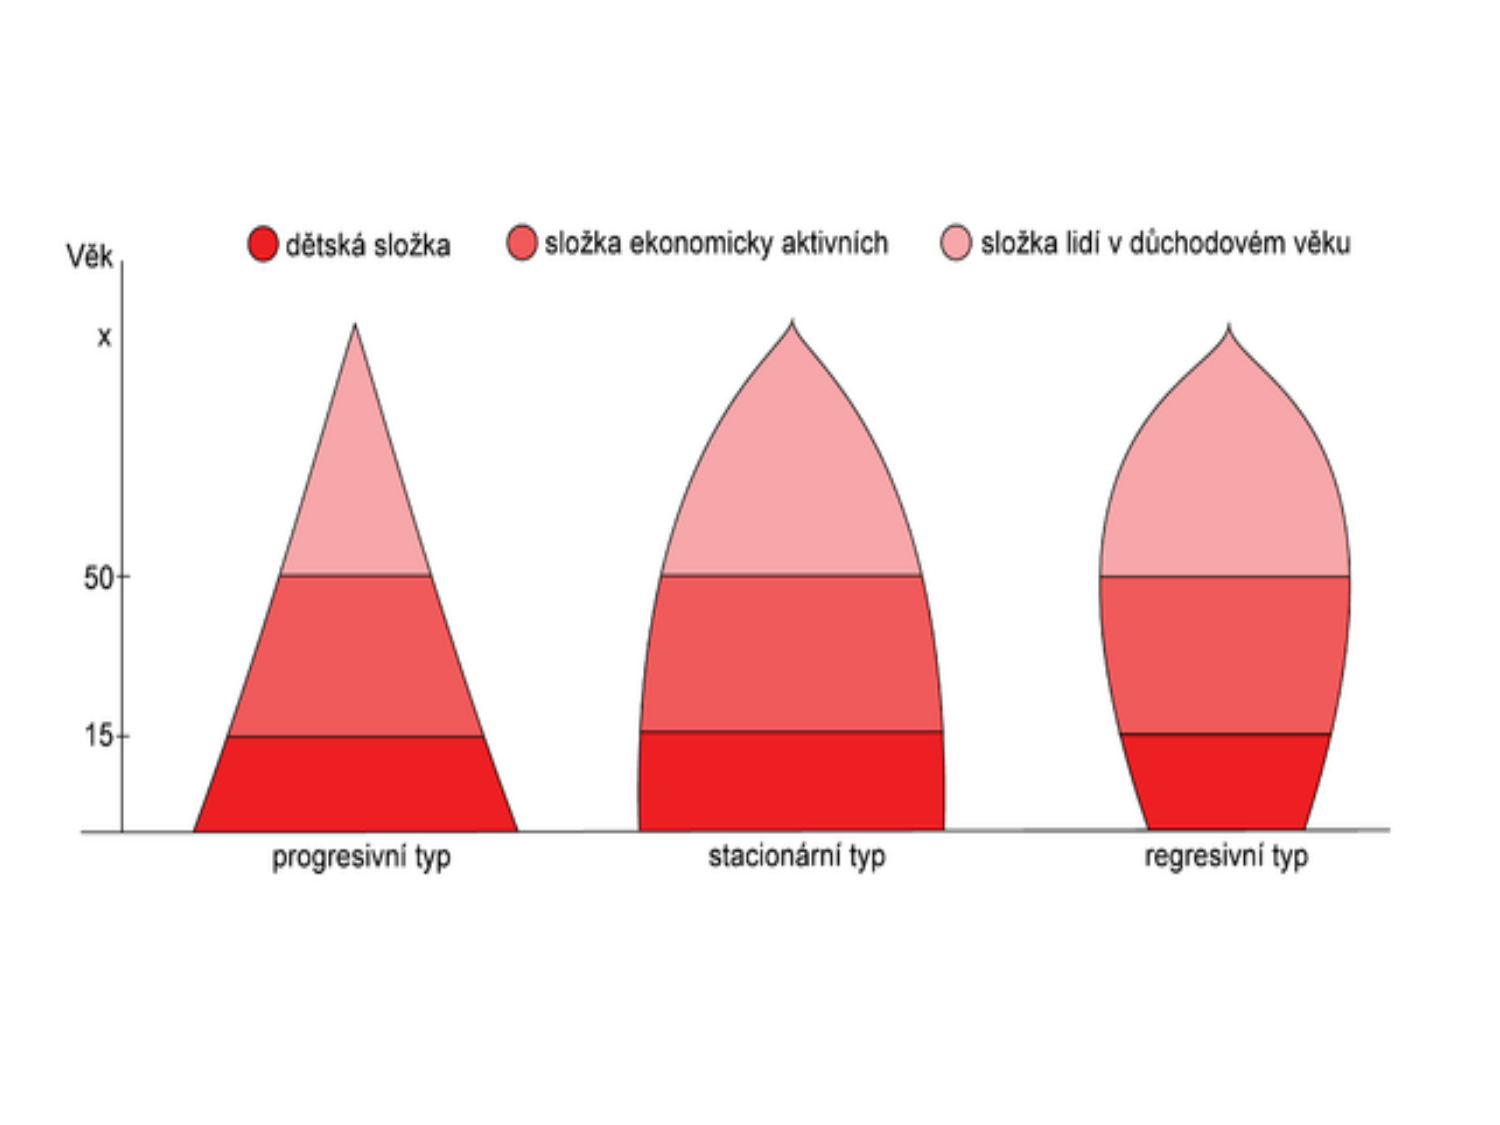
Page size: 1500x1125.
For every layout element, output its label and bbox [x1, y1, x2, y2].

picture [47, 188, 1447, 910]
